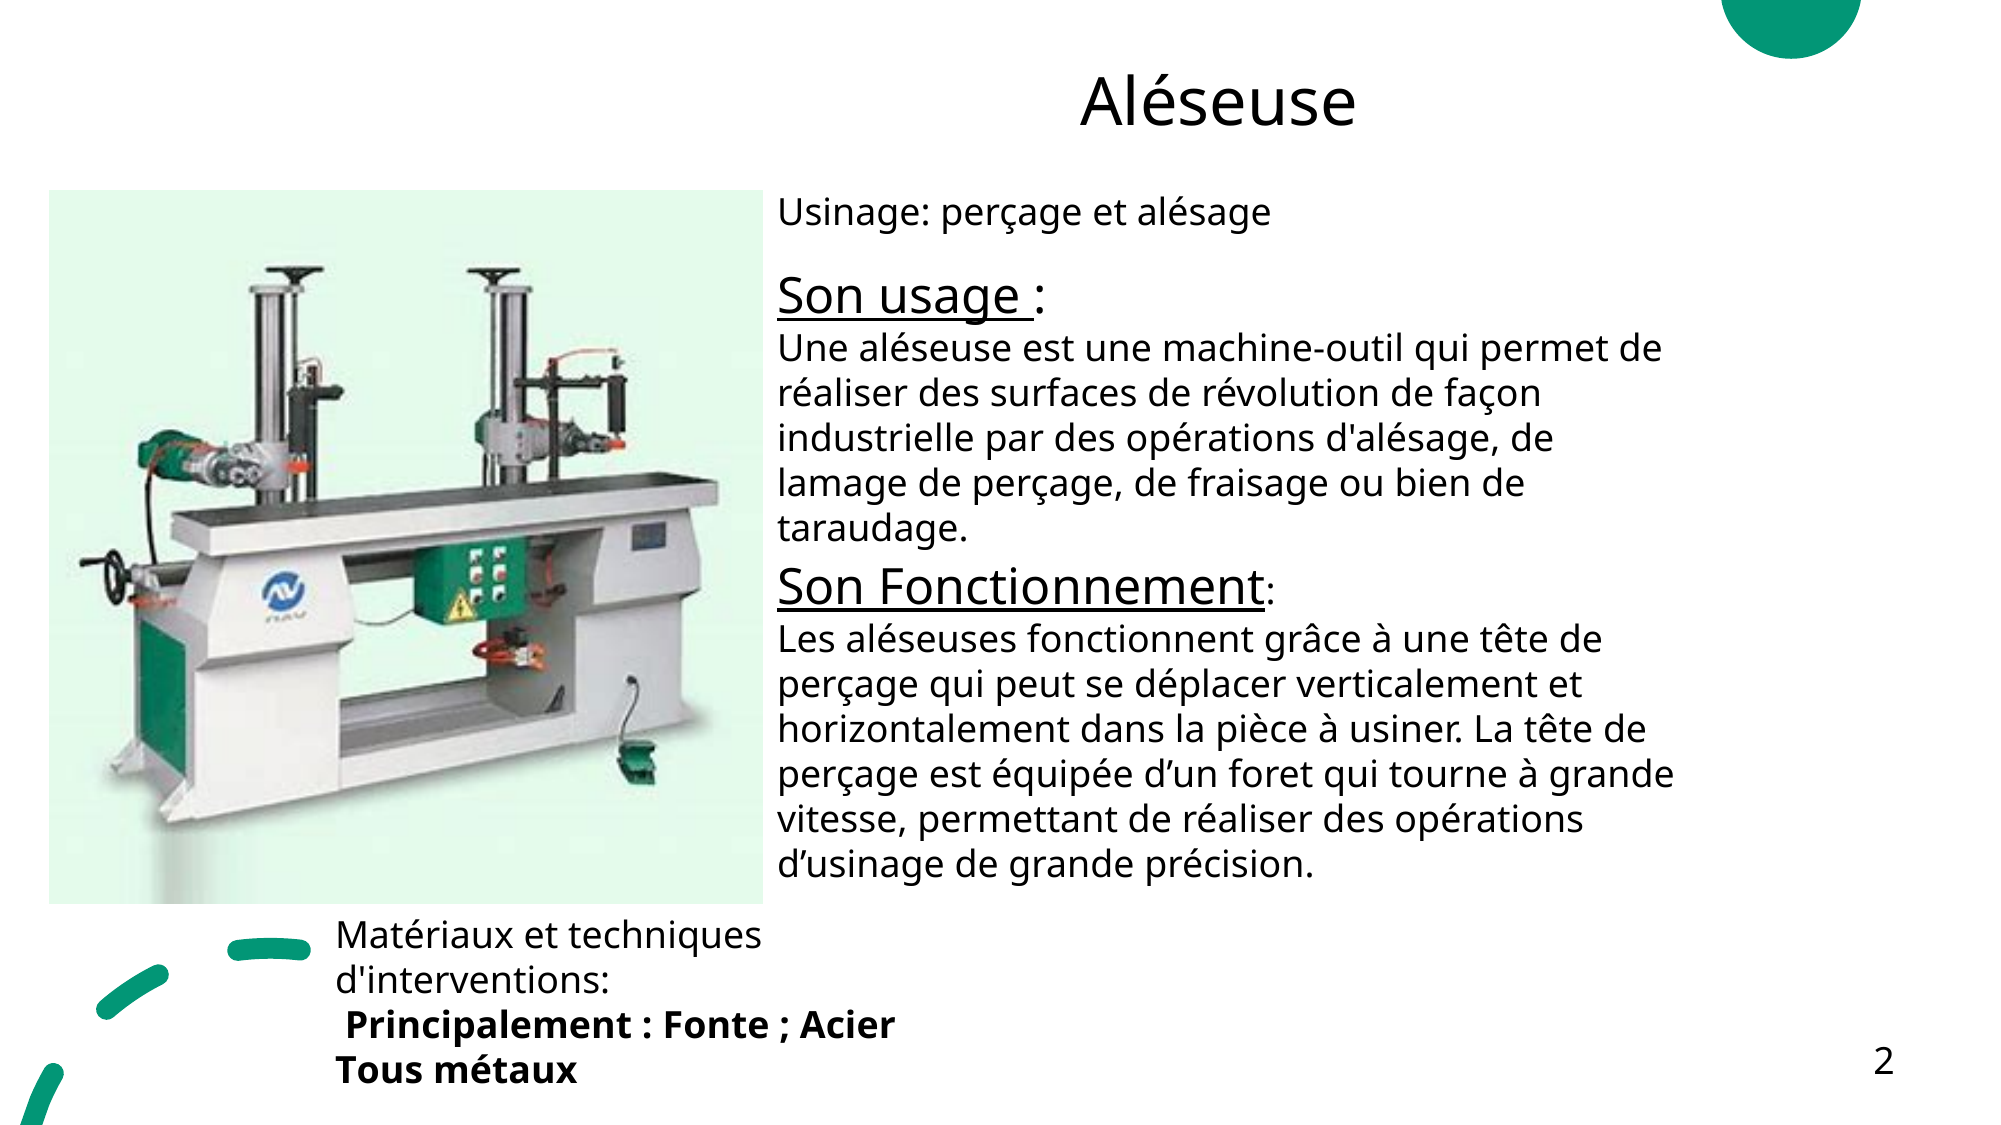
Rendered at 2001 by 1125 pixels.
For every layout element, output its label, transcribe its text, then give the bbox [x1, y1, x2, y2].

text_box Son usage : Une aléseuse est une machine-outil qui permet de réaliser des surfaces de révolution de façon industrielle par des opérations d'alésage, de lamage de perçage, de fraisage ou bien de taraudage. [762, 256, 1696, 514]
text_box Usinage: perçage et alésage [762, 180, 1359, 241]
text_box Son Fonctionnement: Les aléseuses fonctionnent grâce à une tête de perçage qui peut se déplacer verticalement et horizontalement dans la pièce à usiner. La tête de perçage est équipée d’un foret qui tourne à grande vitesse, permettant de réaliser des opérations d’usinage de grande précision. [762, 547, 1696, 896]
text_box Matériaux et techniques d'interventions: Principalement : Fonte ; Acier Tous métaux [320, 903, 976, 1101]
picture [49, 191, 763, 904]
text_box 2 [1858, 1029, 1957, 1091]
text_box Aléseuse [1065, 51, 1807, 147]
